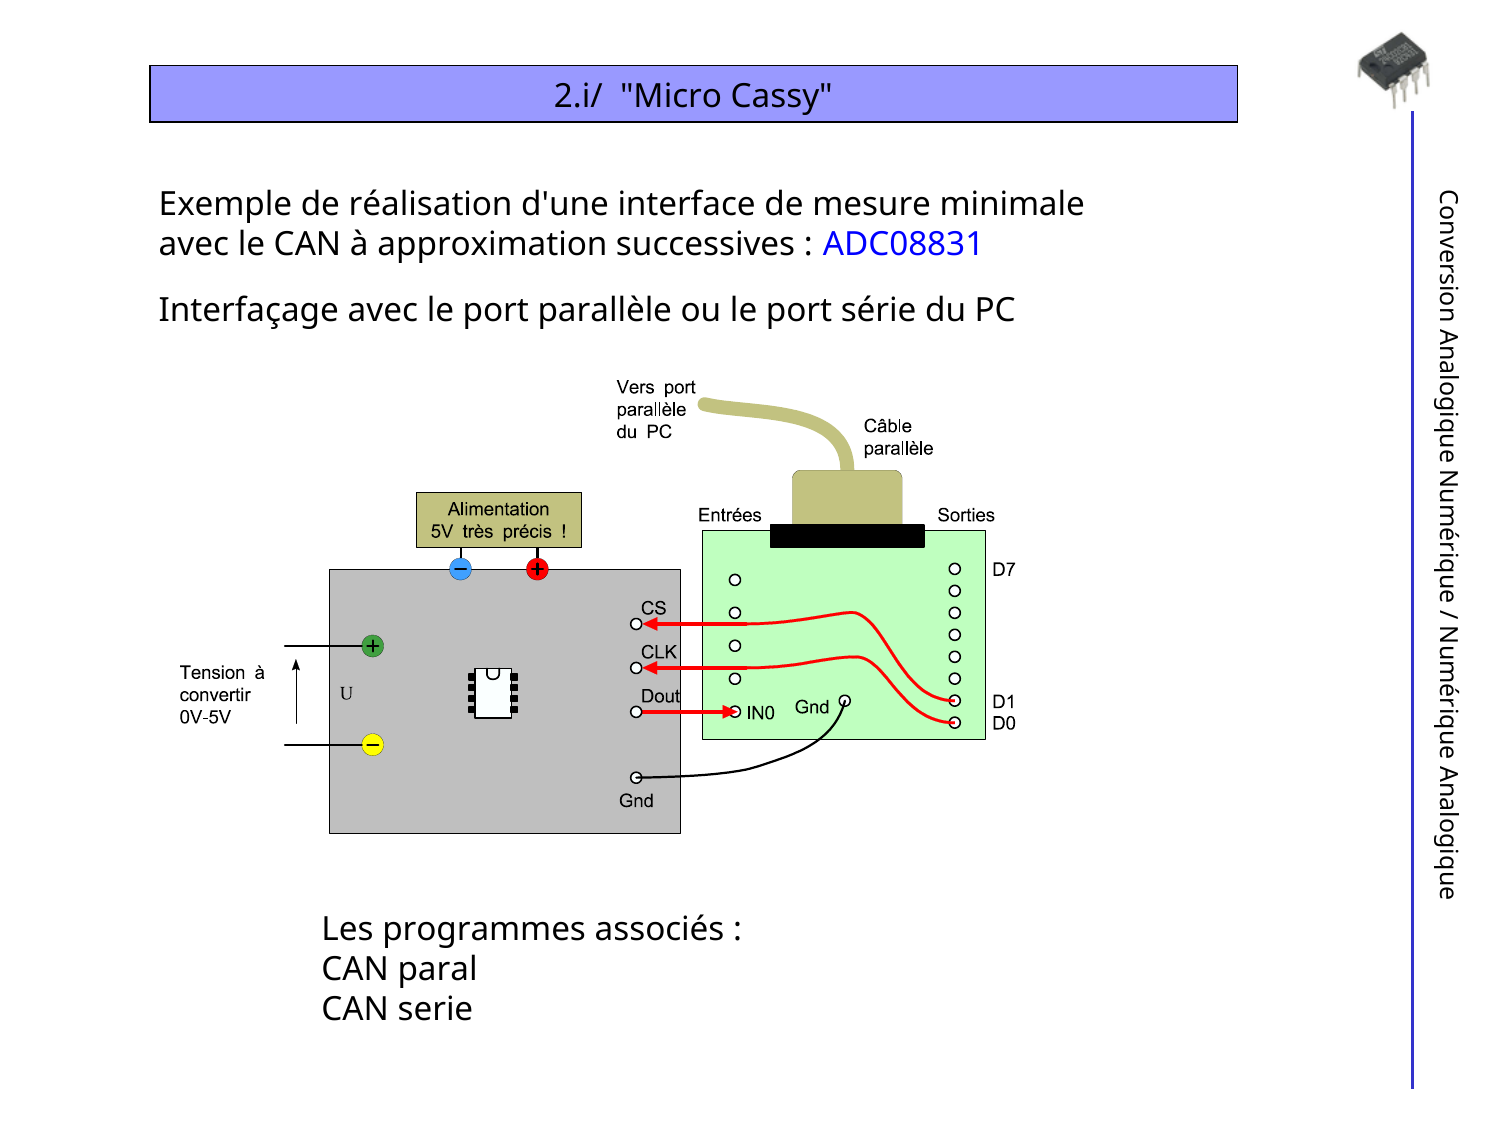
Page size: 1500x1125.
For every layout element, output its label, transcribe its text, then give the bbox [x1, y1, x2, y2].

text_box Conversion Analogique Numérique / Numérique Analogique [1414, 174, 1473, 1026]
title 2.i/ "Micro Cassy" [149, 65, 1238, 123]
chart [174, 375, 1026, 854]
text_box Exemple de réalisation d'une interface de mesure minimale avec le CAN à approximation successives : ADC08831 Interfaçage avec le port parallèle ou le port série du PC [149, 174, 1251, 337]
text_box Les programmes associés : CAN paral CAN serie [312, 899, 1063, 1036]
picture [1351, 24, 1438, 113]
